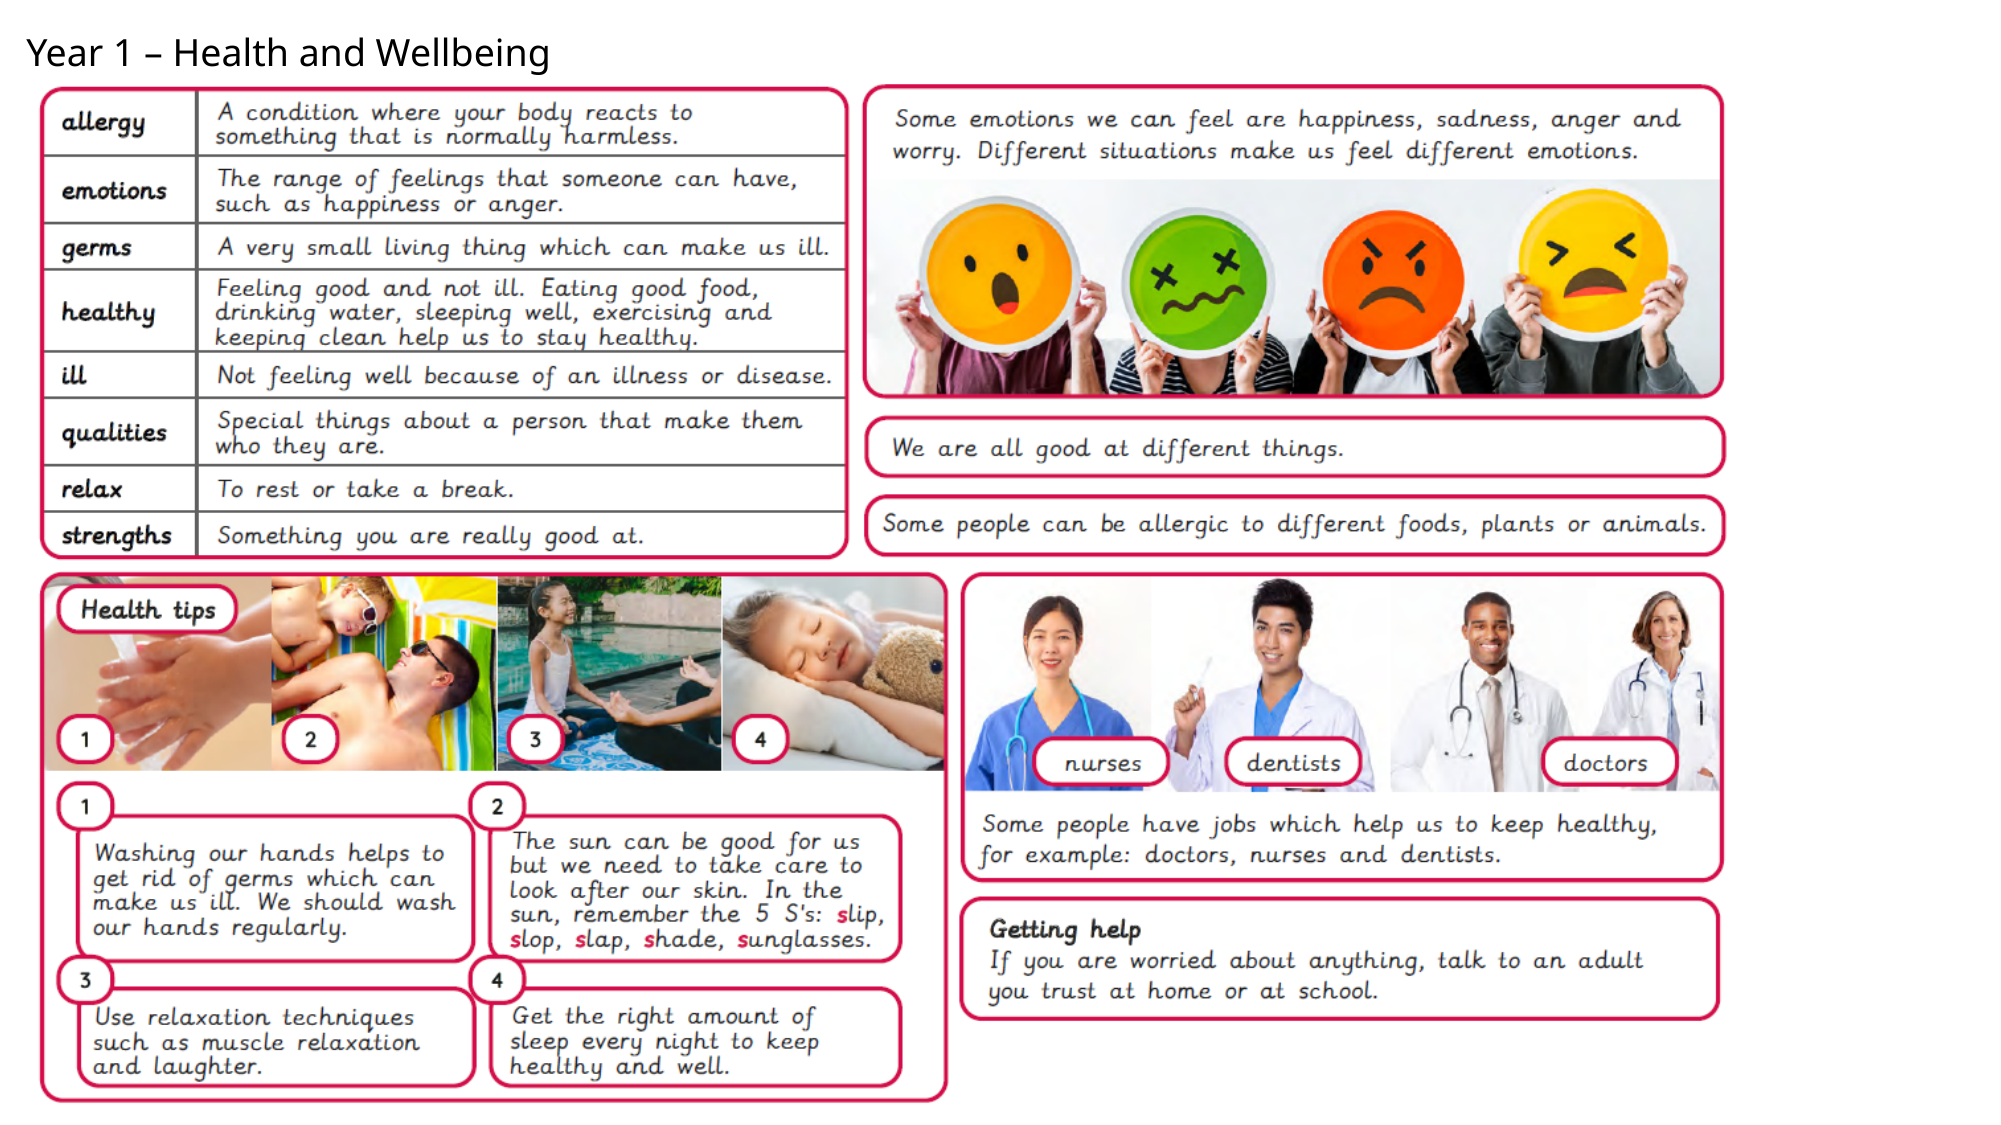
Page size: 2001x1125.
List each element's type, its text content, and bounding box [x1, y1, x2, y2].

picture [31, 83, 1732, 1111]
title Year 1 – Health and Wellbeing [11, 14, 689, 94]
